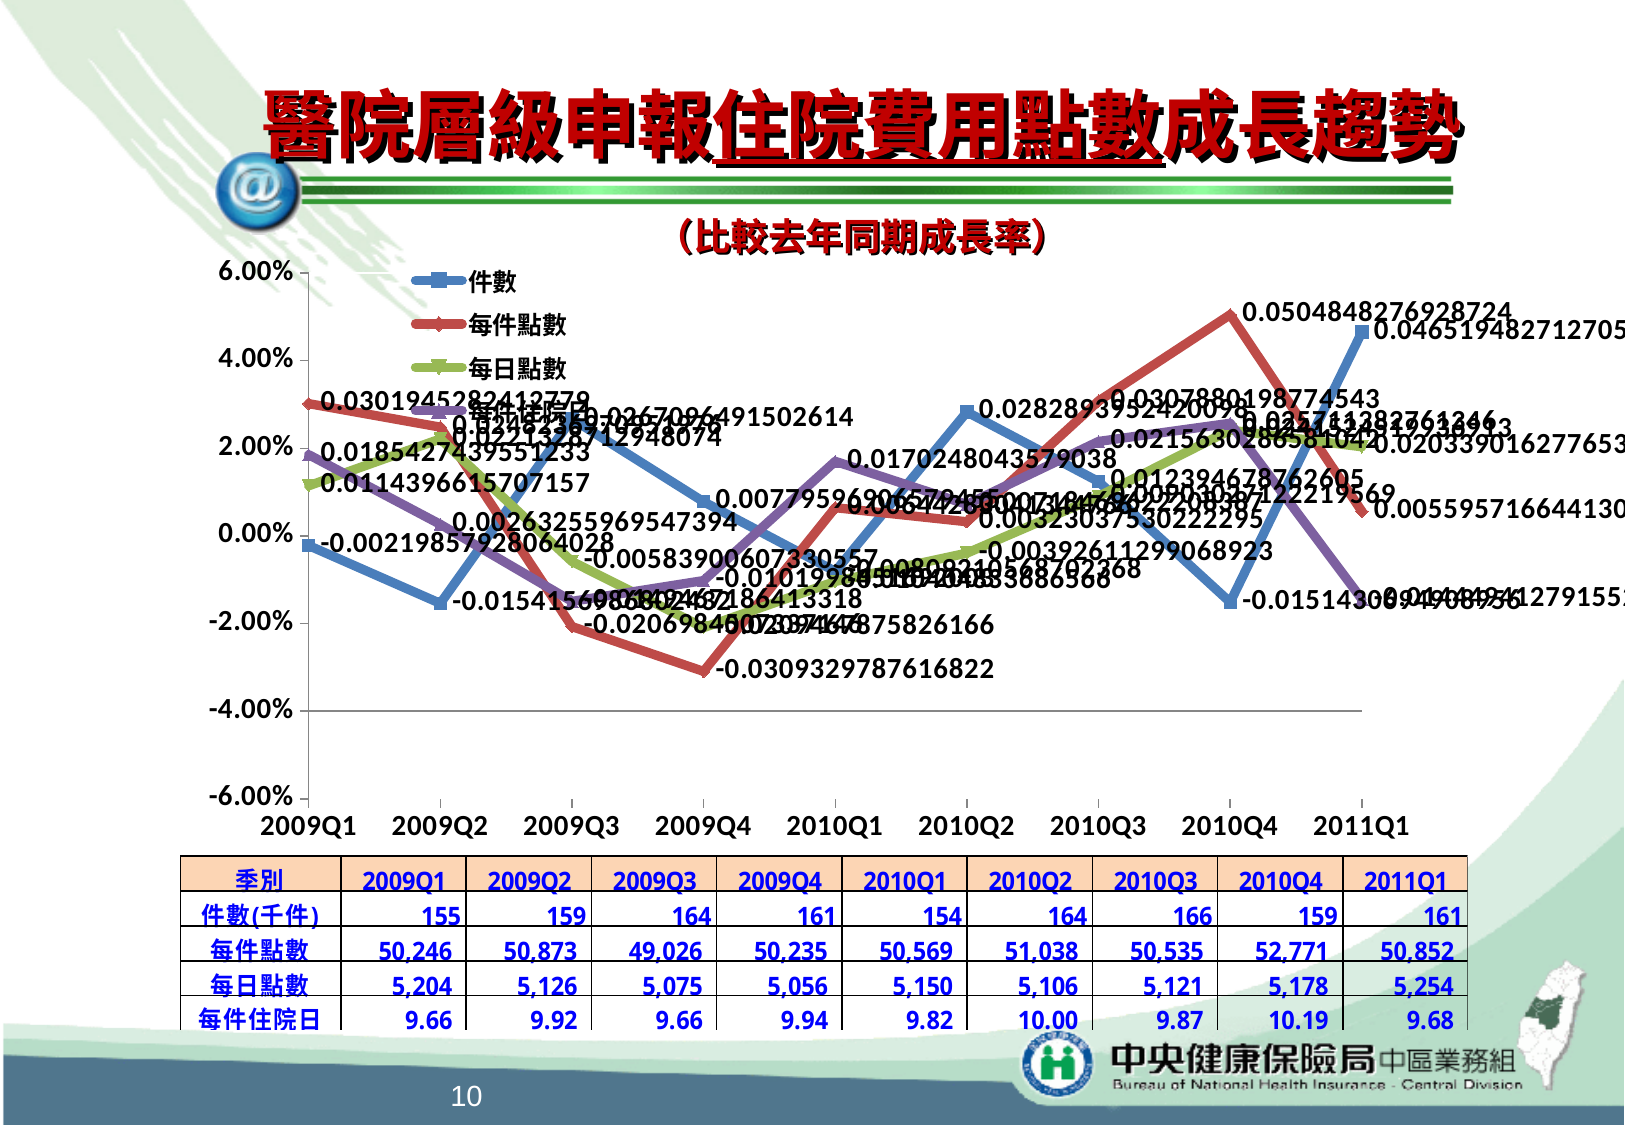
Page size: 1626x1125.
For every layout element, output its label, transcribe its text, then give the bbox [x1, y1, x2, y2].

title 醫院層級申報住院費用點數成長趨勢 （比較去年同期成長率） [162, 70, 1562, 258]
picture [179, 855, 1469, 1032]
chart [179, 246, 1625, 856]
text_box [435, 1065, 815, 1125]
